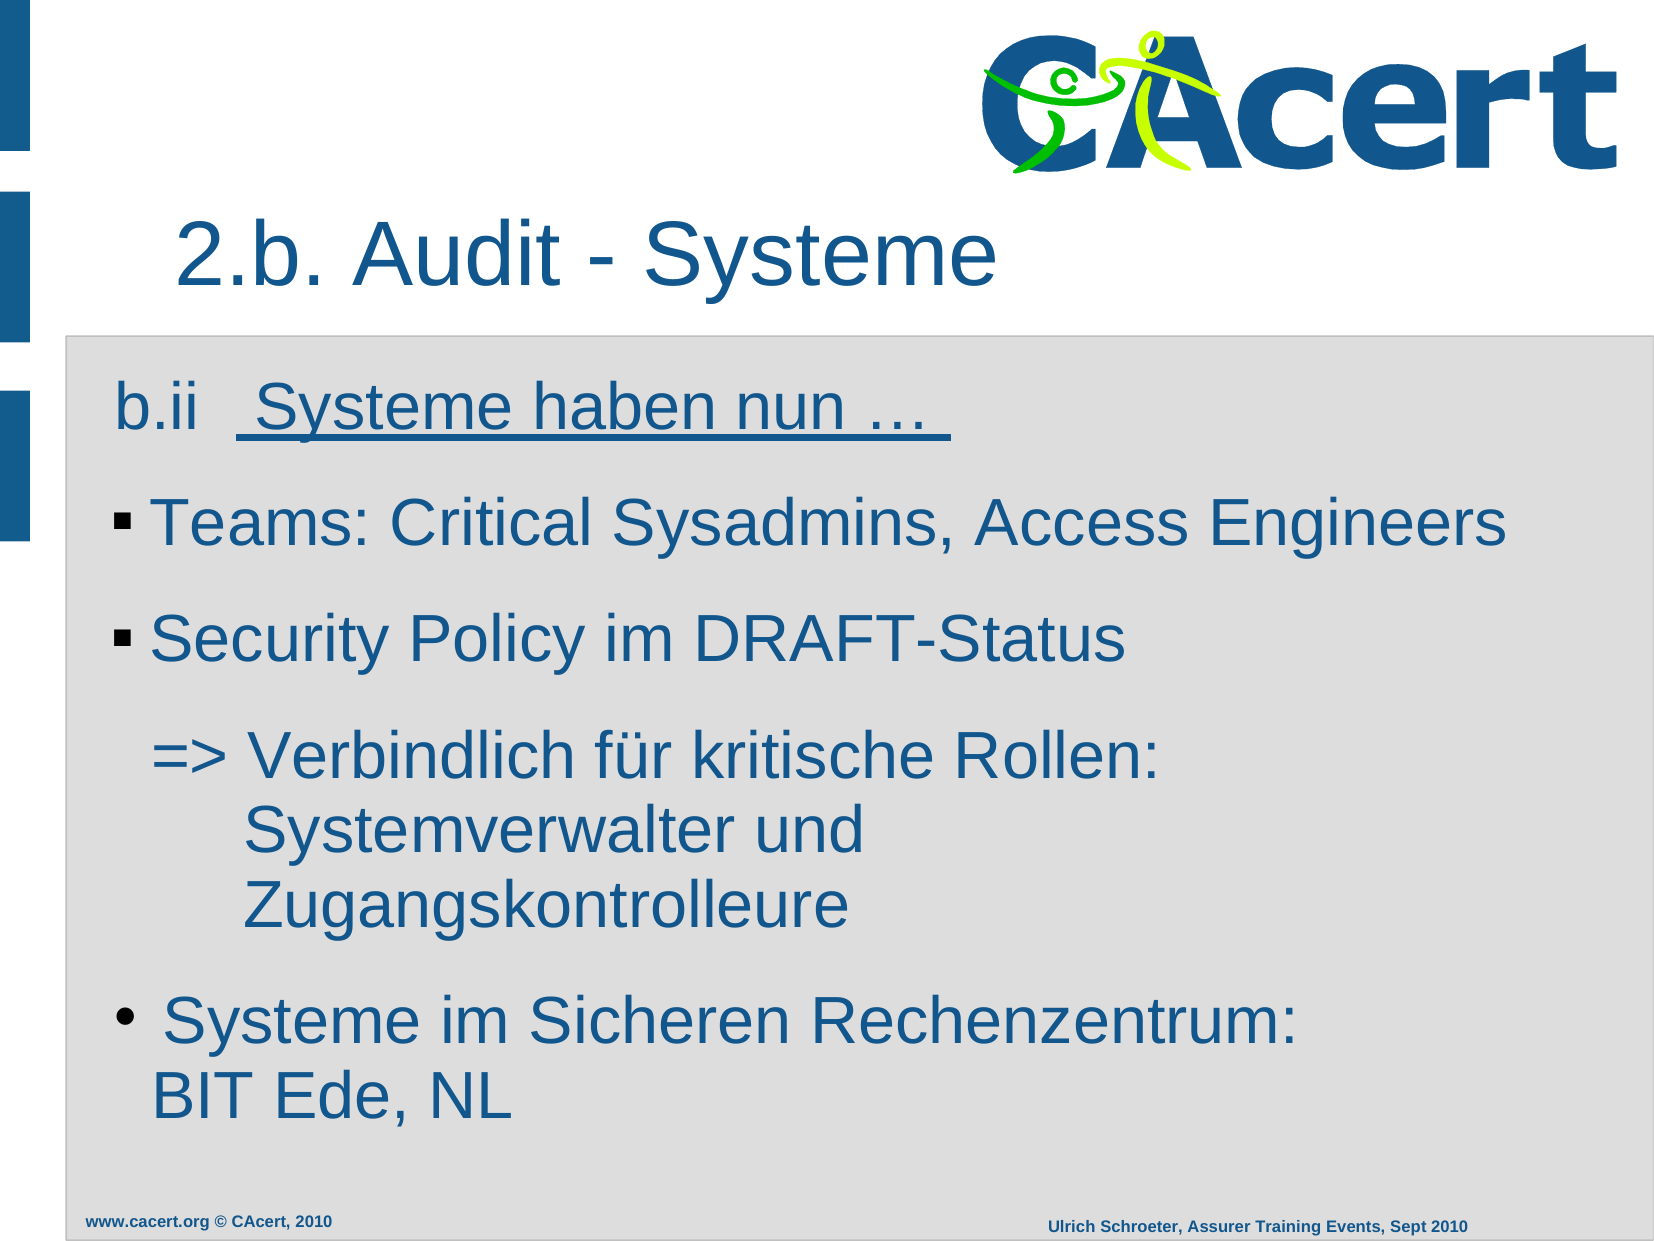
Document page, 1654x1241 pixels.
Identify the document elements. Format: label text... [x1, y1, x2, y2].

text_box 2.b. Audit - Systeme [118, 195, 1006, 313]
text_box b.ii Systeme haben nun … Teams: Critical Sysadmins, Access Engineers Security Policy im DRAFT-Status => Verbindlich für kritische Rollen: Systemverwalter und Zugangskontrolleure Systeme im Sicheren Rechenzentrum: BIT Ede, NL [99, 361, 1525, 1141]
